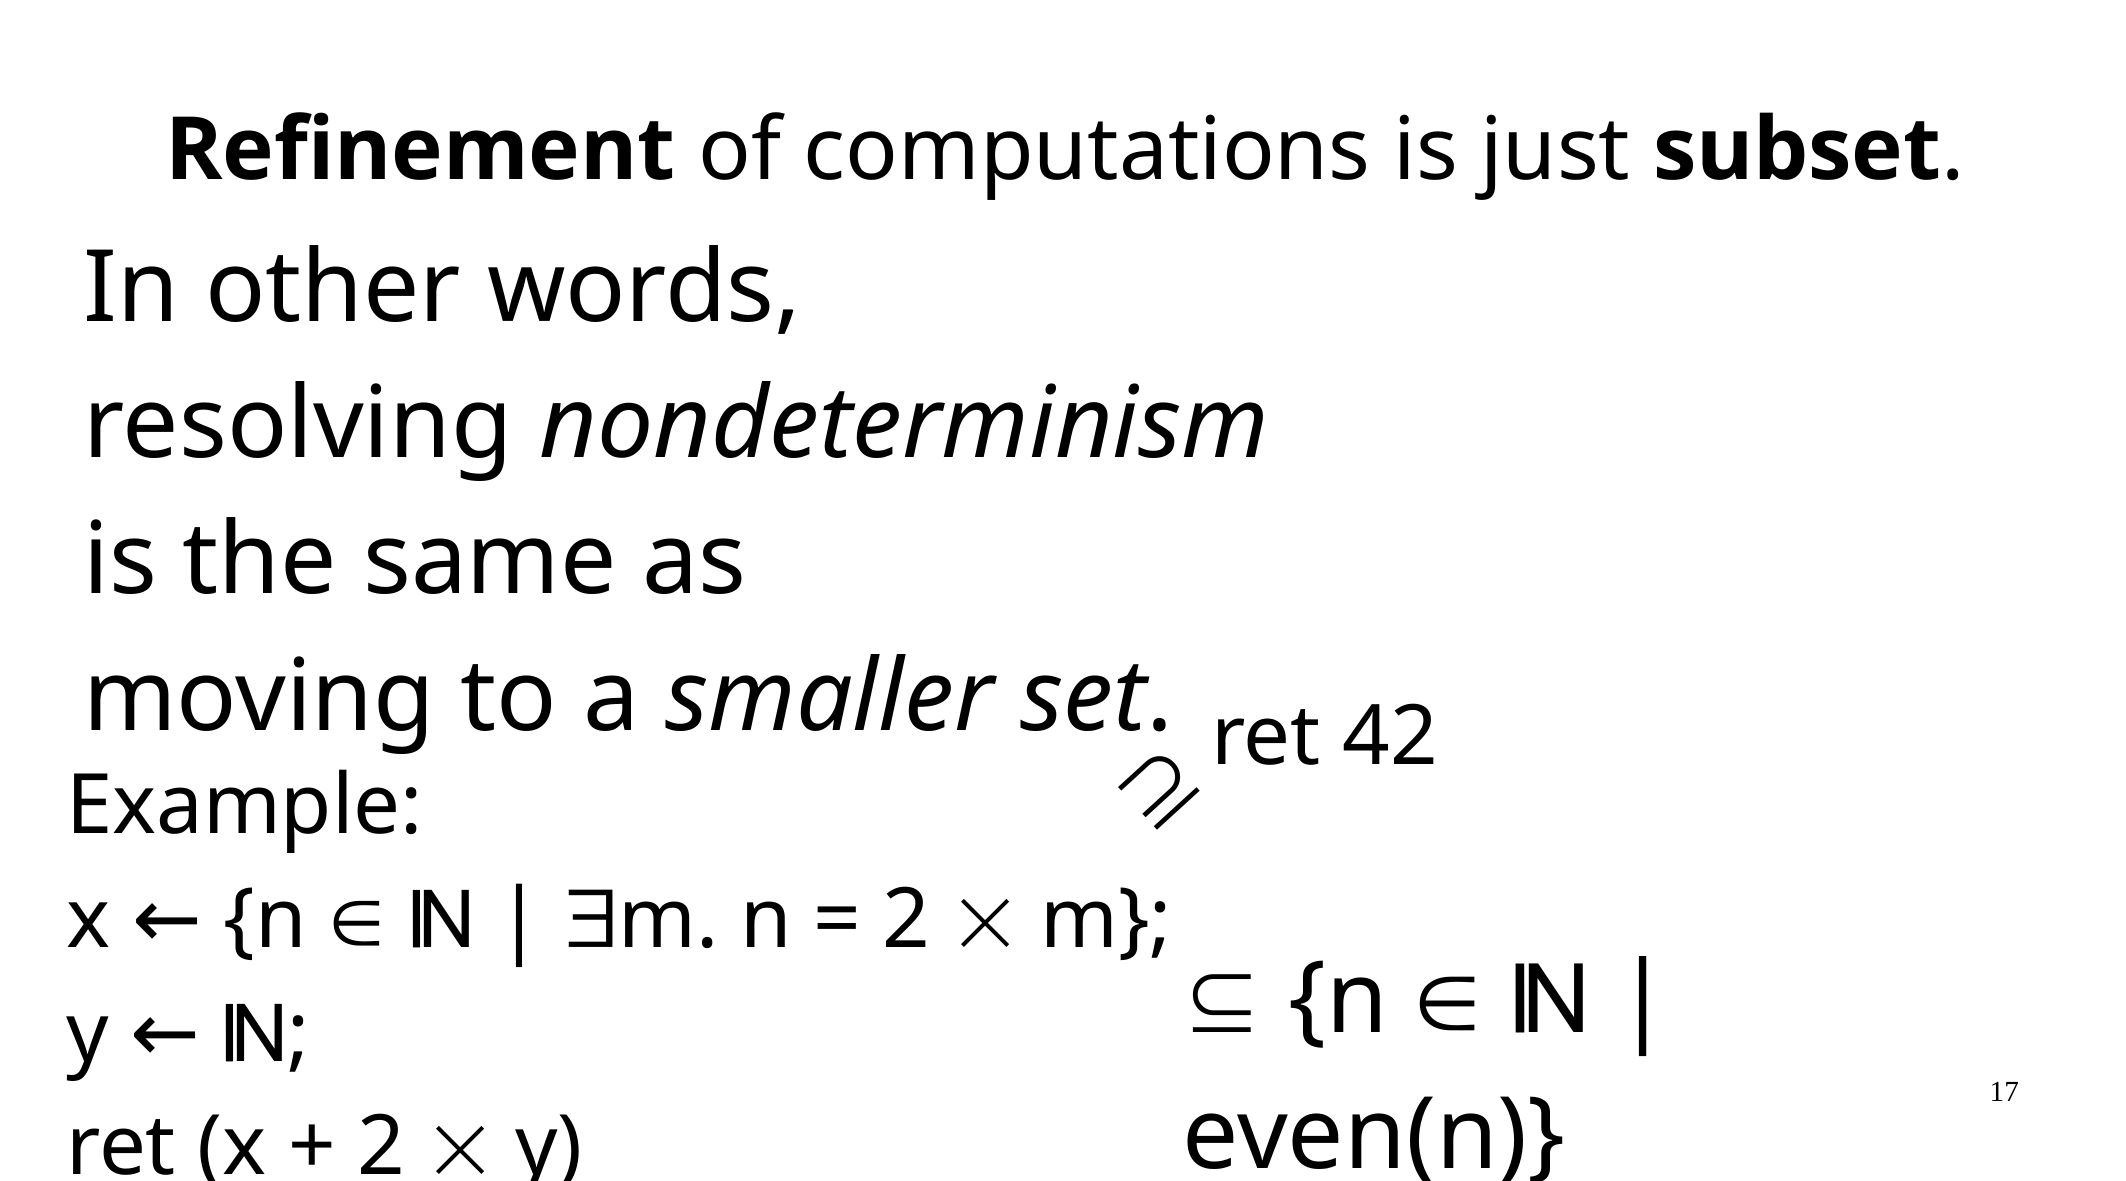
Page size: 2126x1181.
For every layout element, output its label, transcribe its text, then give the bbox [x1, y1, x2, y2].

text_box In other words, resolving nondeterminism is the same as moving to a smaller set. [68, 207, 1977, 689]
text_box ⊇ [1086, 717, 1261, 893]
text_box ret 42 [1196, 668, 1453, 787]
text_box ret v ≝ {v} x ← c1; c2(x) ≝ {v ∈ c2(x) | x ∈ c1} Example: x ← {n ∈ ℕ | ∃m. n = 2 × m}; y ← ℕ; ret (x + 2 × y) [51, 289, 2062, 1152]
text_box ⊆ {n ∈ ℕ | even(n)} [1167, 918, 2092, 1058]
title Refinement of computations is just subset. [60, 47, 2071, 245]
